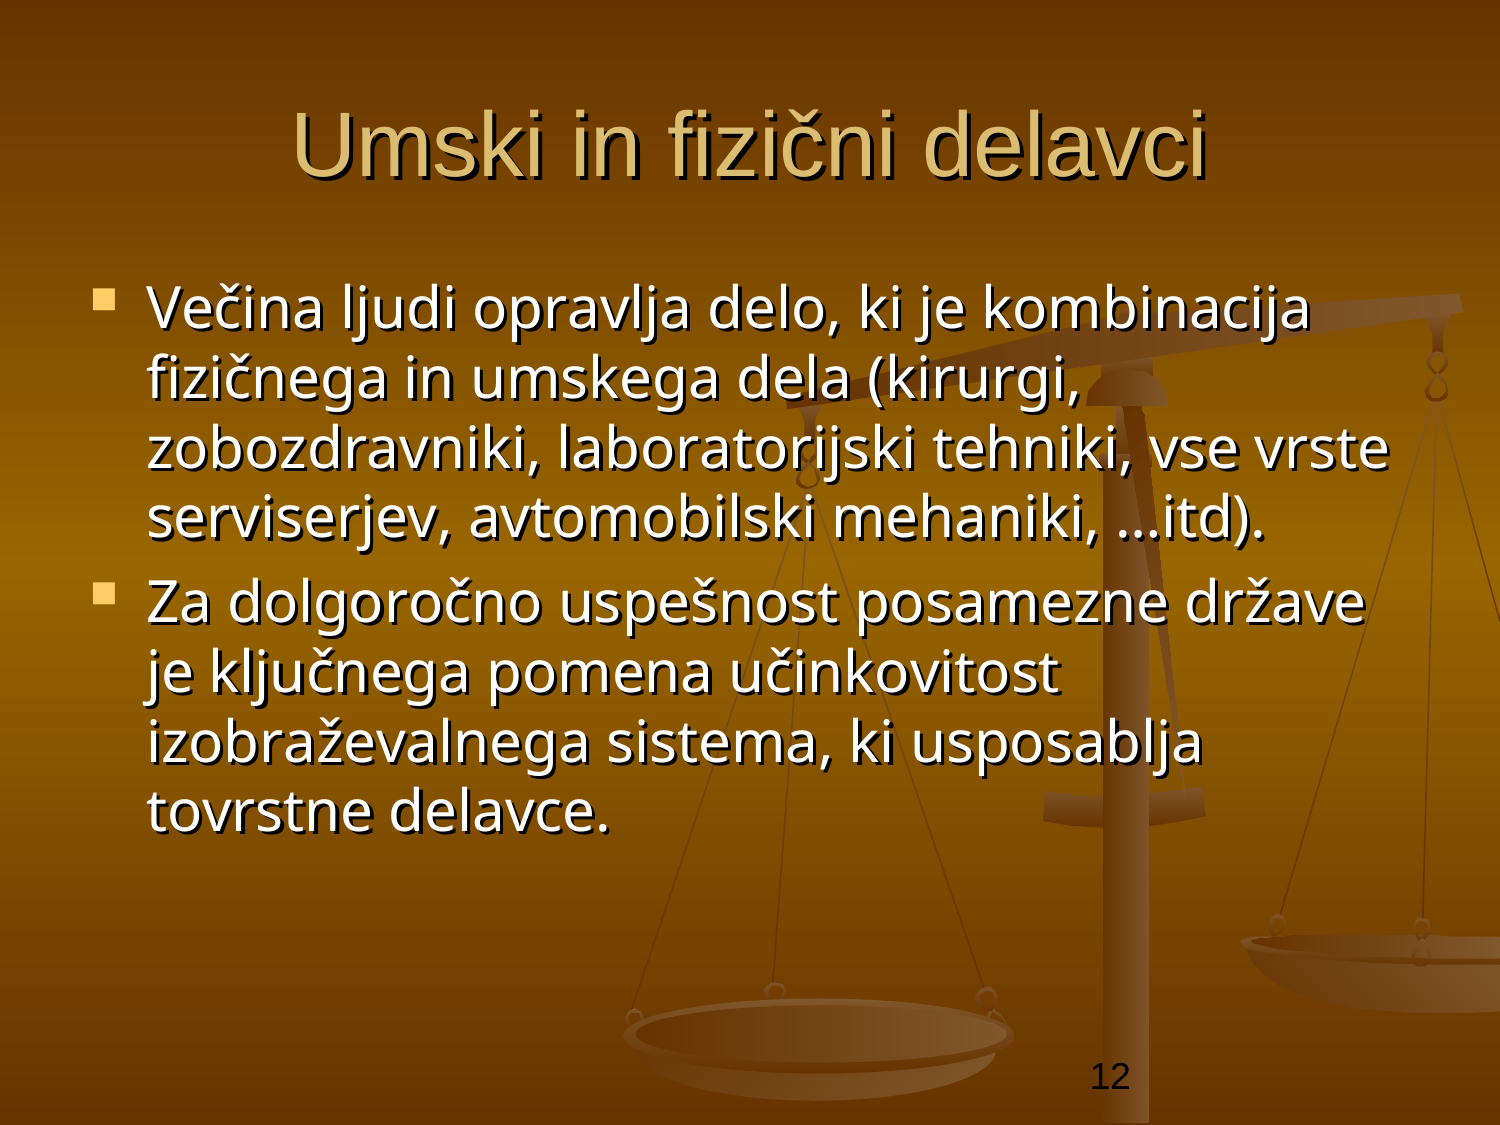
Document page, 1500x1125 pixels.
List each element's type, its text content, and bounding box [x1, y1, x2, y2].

list Večina ljudi opravlja delo, ki je kombinacija fizičnega in umskega dela (kirurgi, zobozdravniki, laboratorijski tehniki, vse vrste serviserjev, avtomobilski mehaniki, …itd). Za dolgoročno uspešnost posamezne države je ključnega pomena učinkovitost izobraževalnega sistema, ki usposablja tovrstne delavce. [75, 262, 1426, 1006]
title Umski in fizični delavci [75, 45, 1426, 234]
